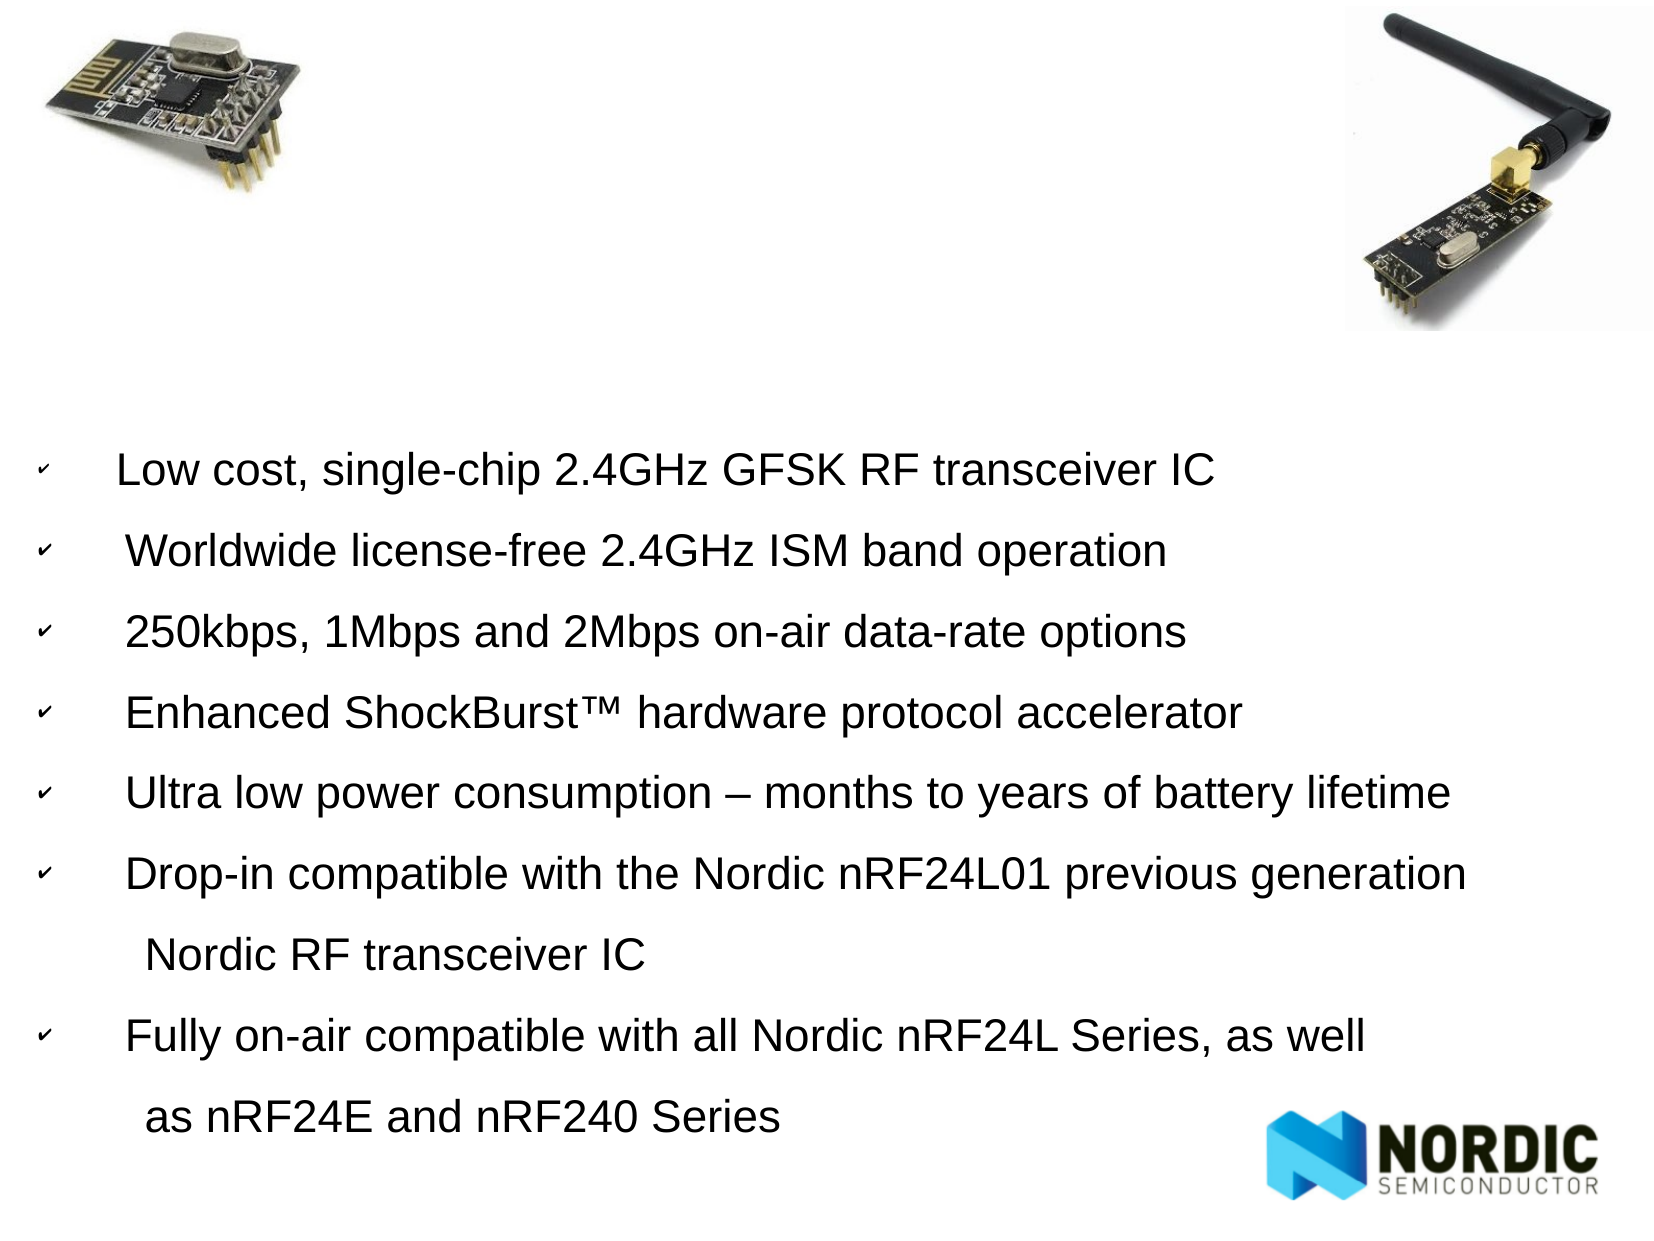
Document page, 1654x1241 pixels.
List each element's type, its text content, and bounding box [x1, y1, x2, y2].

picture [0, 4, 525, 207]
text_box Low cost, single-chip 2.4GHz GFSK RF transceiver IC Worldwide license-free 2.4GHz ISM band operation 250kbps, 1Mbps and 2Mbps on-air data-rate options Enhanced ShockBurst™ hardware protocol accelerator Ultra low power consumption – months to years of battery lifetime Drop-in compatible with the Nordic nRF24L01 previous generation Nordic RF transceiver IC Fully on-air compatible with all Nordic nRF24L Series, as well as nRF24E and nRF240 Series [23, 437, 1496, 1150]
picture [1345, 6, 1654, 331]
picture [1247, 1098, 1619, 1222]
